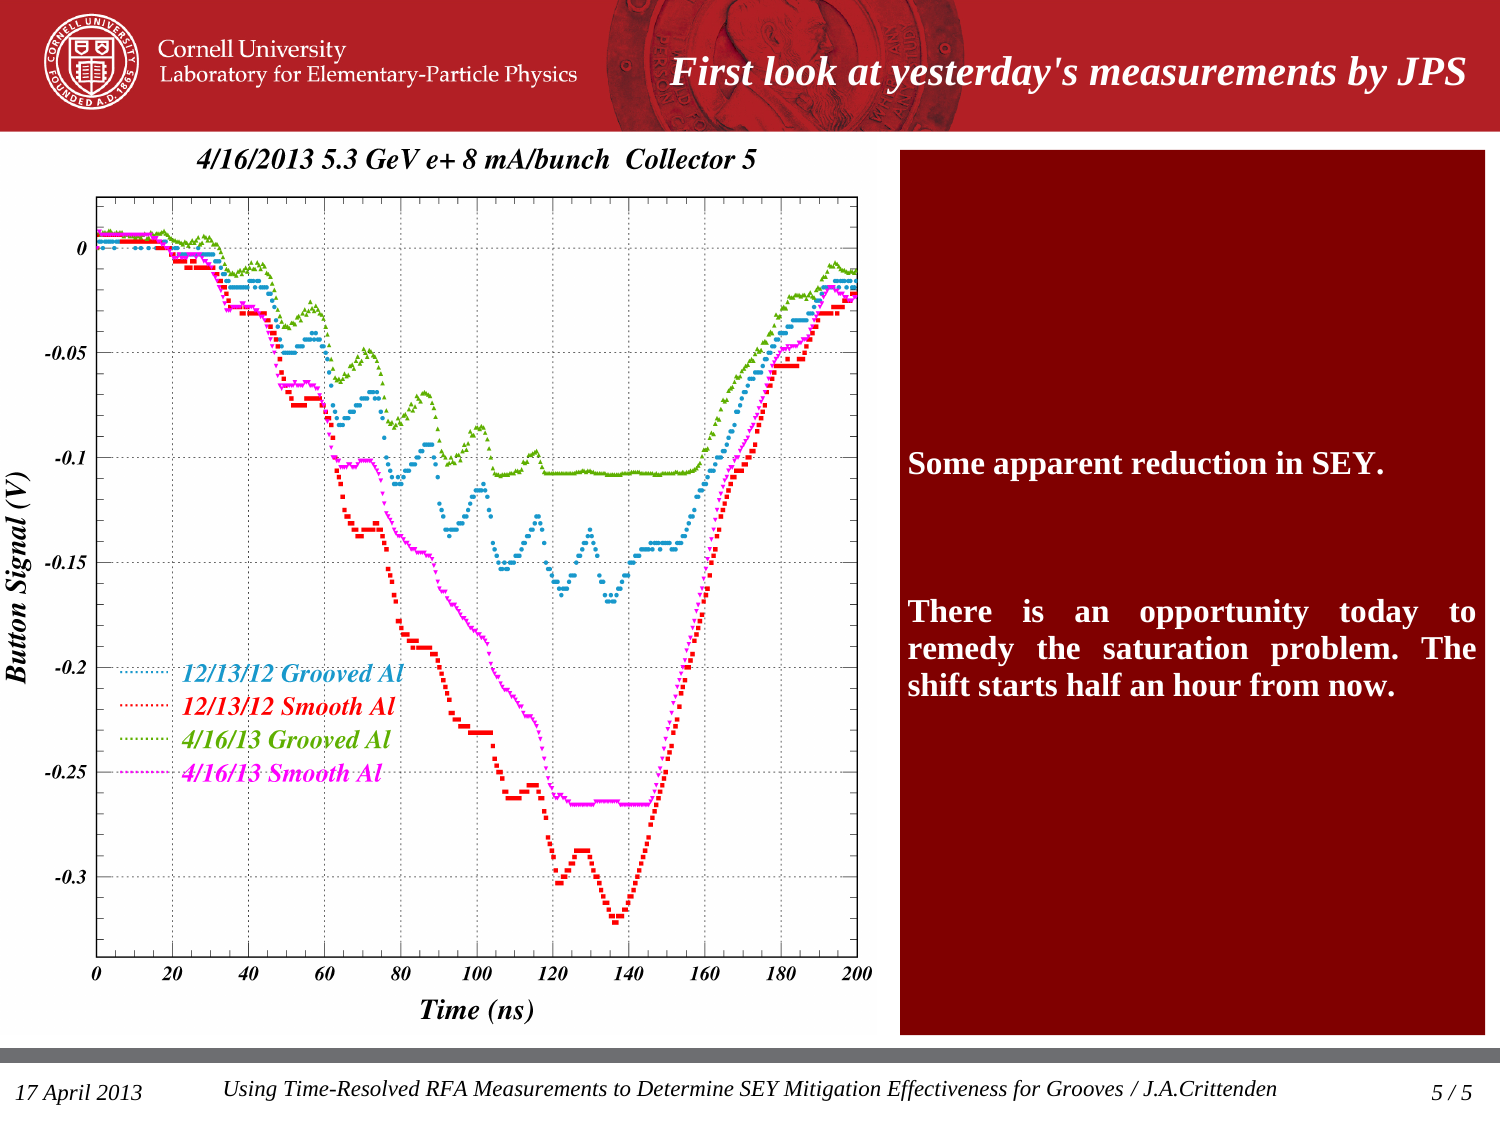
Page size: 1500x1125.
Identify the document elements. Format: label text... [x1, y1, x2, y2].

picture [0, 0, 1500, 132]
picture [0, 134, 877, 1036]
text_box Some apparent reduction in SEY. There is an opportunity today to remedy the saturation problem. The shift starts half an hour from now. [900, 149, 1486, 1036]
title First look at yesterday's measurements by JPS [637, 7, 1500, 136]
